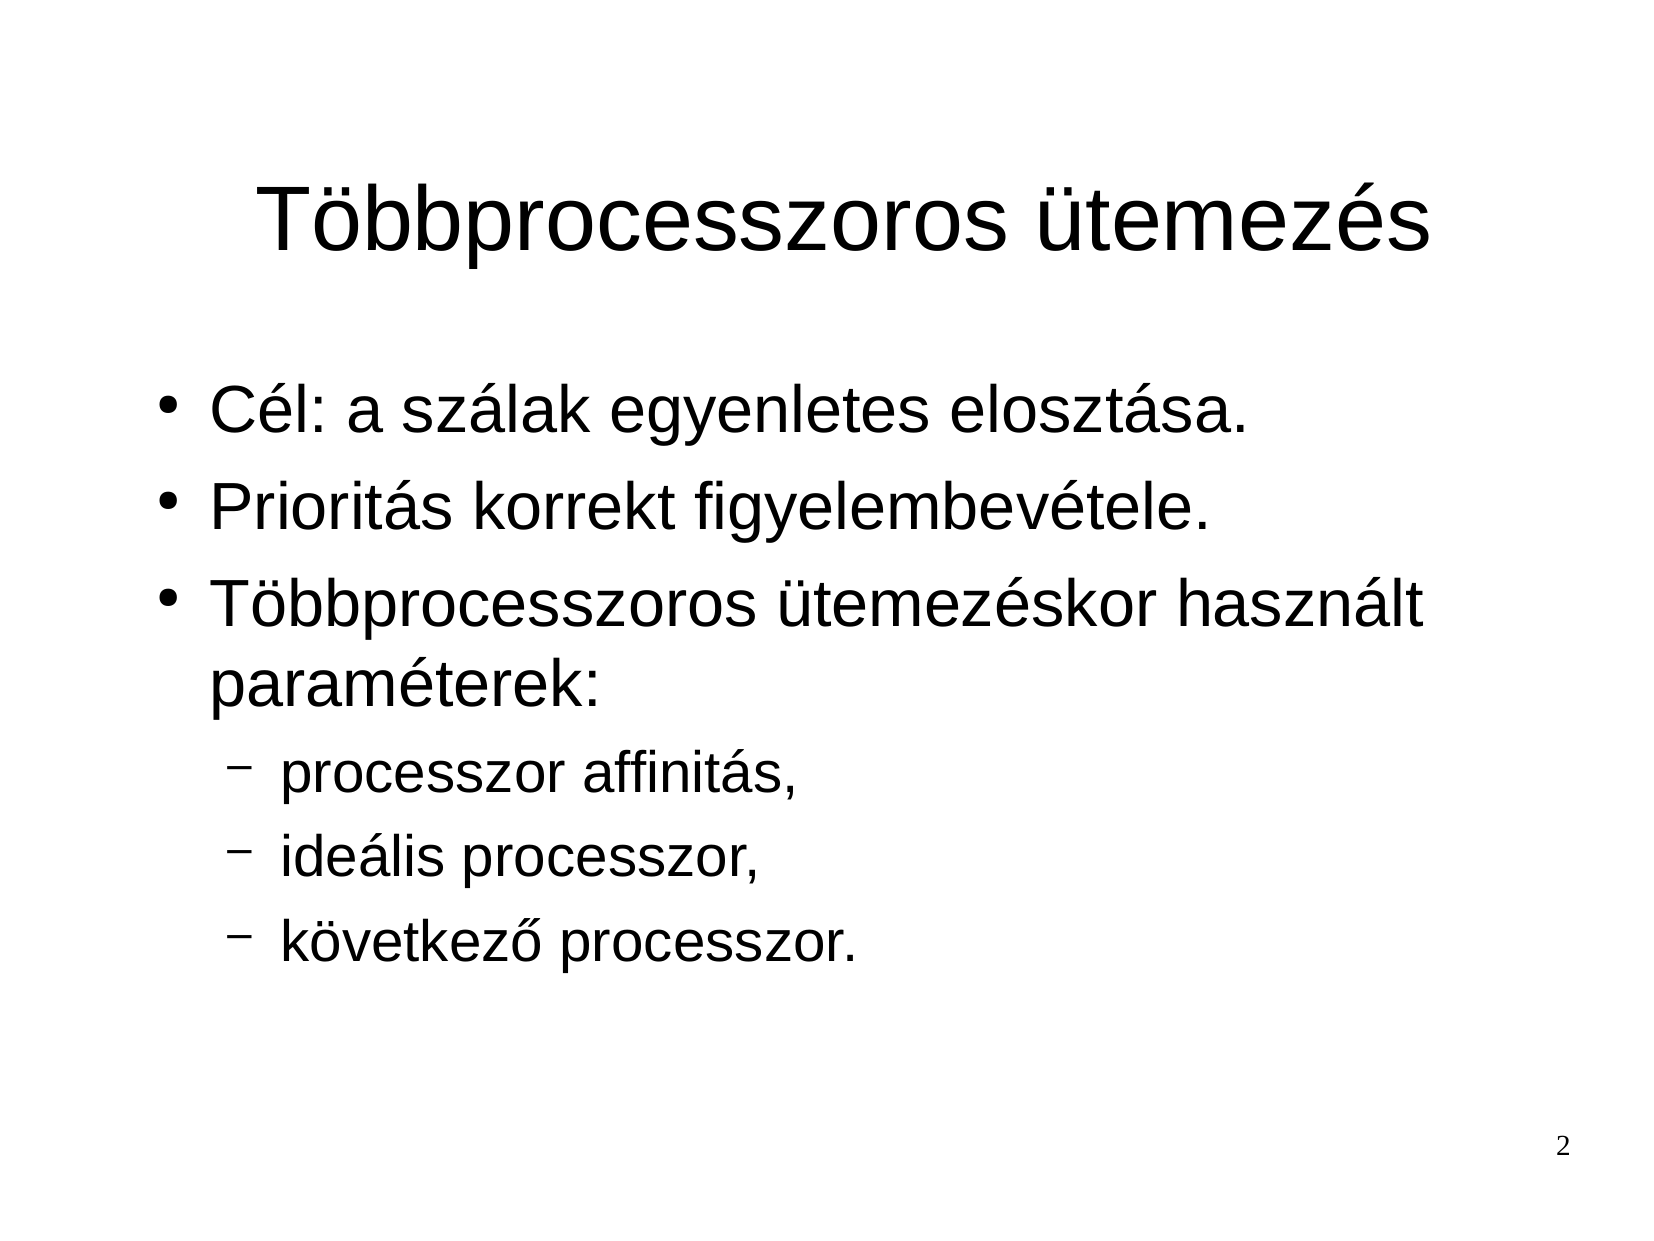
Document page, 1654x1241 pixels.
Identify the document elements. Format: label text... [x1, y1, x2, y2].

title Többprocesszoros ütemezés [124, 110, 1530, 317]
list Cél: a szálak egyenletes elosztása. Prioritás korrekt figyelembevétele. Többprocesszoros ütemezéskor használt paraméterek: processzor affinitás, ideális processzor, következő processzor. [124, 358, 1530, 1103]
